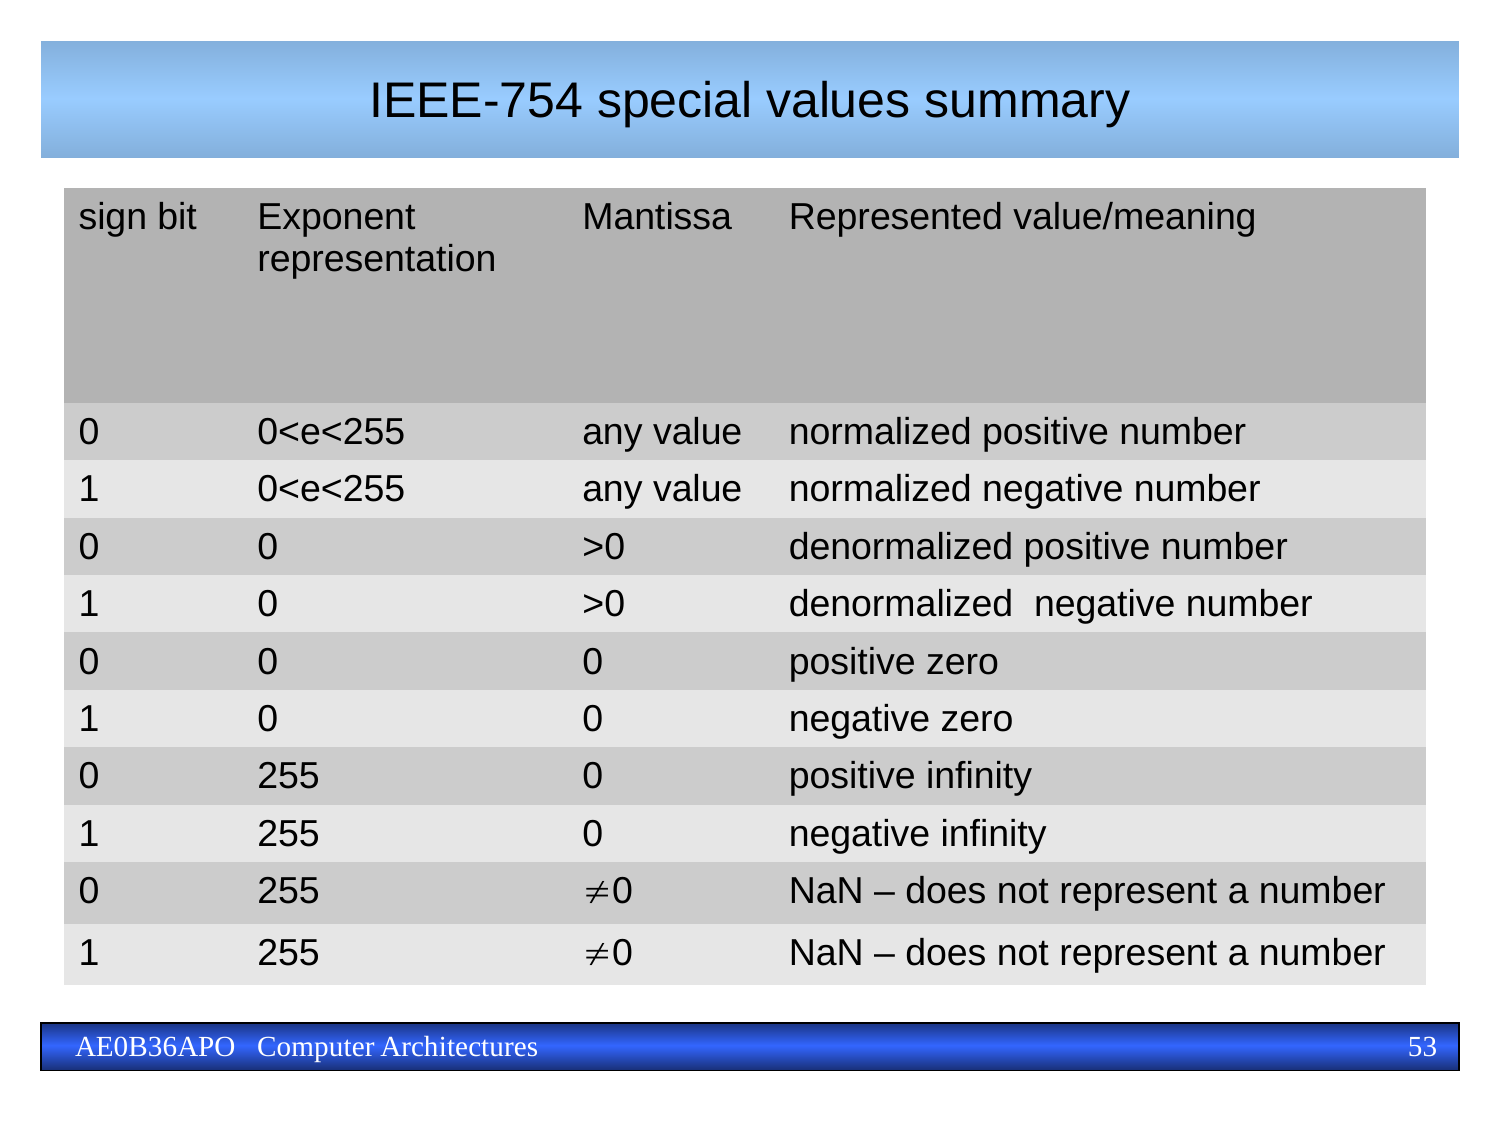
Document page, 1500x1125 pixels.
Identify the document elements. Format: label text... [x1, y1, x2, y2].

table_cell normalized negative number [774, 460, 1426, 518]
table_cell 0 [64, 747, 243, 805]
table_cell 0 [568, 690, 774, 747]
table_header Represented value/meaning [774, 188, 1426, 403]
table_cell positive zero [774, 632, 1426, 690]
table_cell negative zero [774, 690, 1426, 747]
table_cell >0 [568, 518, 774, 575]
table_cell ≠0 [568, 862, 774, 924]
table_cell ≠0 [568, 924, 774, 985]
table_cell 255 [243, 747, 568, 805]
table_cell denormalized negative number [774, 575, 1426, 632]
table_header sign bit [64, 188, 243, 403]
table_cell NaN – does not represent a number [774, 862, 1426, 924]
table_cell 255 [243, 924, 568, 985]
table_cell >0 [568, 575, 774, 632]
table_header Exponent representation [243, 188, 568, 403]
table_cell 1 [64, 575, 243, 632]
table_cell any value [568, 403, 774, 460]
table_cell 0 [243, 632, 568, 690]
table_cell 0 [243, 518, 568, 575]
table_cell 1 [64, 924, 243, 985]
table_cell 1 [64, 460, 243, 518]
table_cell 0 [64, 862, 243, 924]
table_cell positive infinity [774, 747, 1426, 805]
table_cell 0 [64, 632, 243, 690]
table_cell 0 [243, 690, 568, 747]
table_cell denormalized positive number [774, 518, 1426, 575]
table_cell 0<e<255 [243, 403, 568, 460]
table_cell 0 [568, 632, 774, 690]
table_cell 1 [64, 690, 243, 747]
table_cell NaN – does not represent a number [774, 924, 1426, 985]
table_cell 255 [243, 805, 568, 862]
title IEEE-754 special values summary [41, 41, 1459, 158]
table_cell 0 [568, 805, 774, 862]
table_cell normalized positive number [774, 403, 1426, 460]
table_cell negative infinity [774, 805, 1426, 862]
table_cell 0<e<255 [243, 460, 568, 518]
table_cell 0 [568, 747, 774, 805]
table_cell 0 [243, 575, 568, 632]
table_header Mantissa [568, 188, 774, 403]
table_cell any value [568, 460, 774, 518]
table_cell 0 [64, 518, 243, 575]
table_cell 255 [243, 862, 568, 924]
table_cell 1 [64, 805, 243, 862]
table_cell 0 [64, 403, 243, 460]
